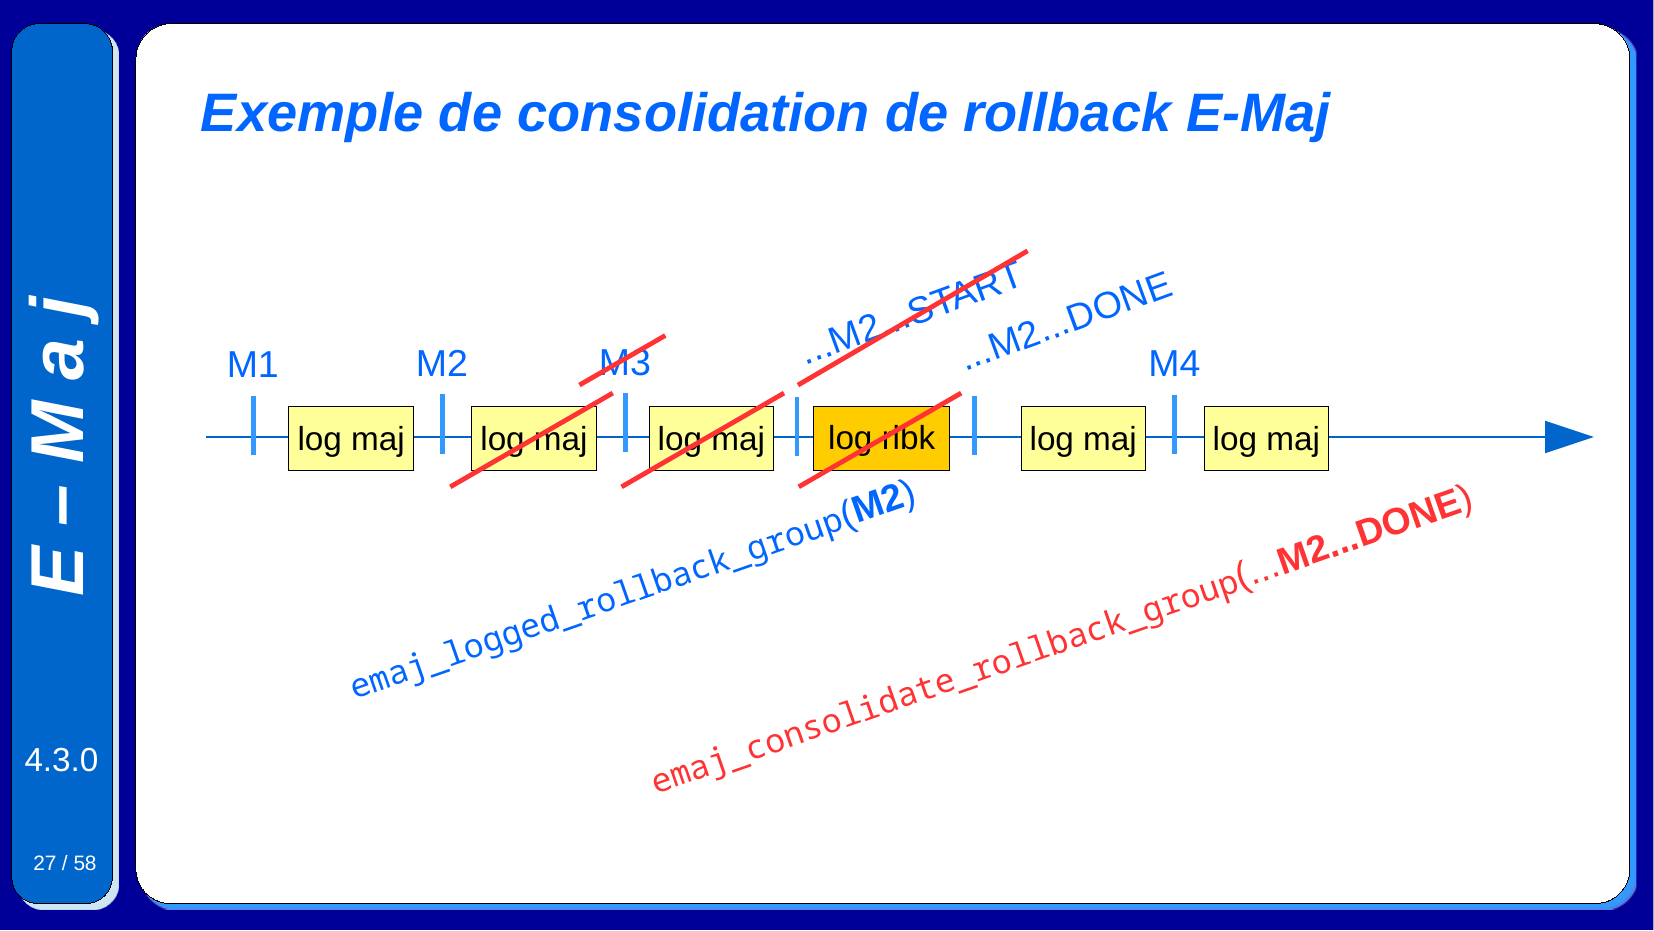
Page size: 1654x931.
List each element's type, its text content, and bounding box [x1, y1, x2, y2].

title Exemple de consolidation de rollback E-Maj [200, 34, 1575, 191]
text_box log maj [1021, 406, 1146, 471]
text_box emaj_logged_rollback_group(M2) [326, 471, 941, 731]
text_box log maj [649, 406, 755, 467]
text_box log maj [1204, 406, 1329, 471]
text_box M1 [212, 336, 294, 394]
text_box M3 [584, 339, 666, 392]
text_box log maj [288, 406, 414, 471]
text_box log rlbk [813, 406, 932, 471]
text_box log rlbk [833, 406, 950, 471]
text_box log maj [656, 406, 774, 471]
text_box M4 [1133, 335, 1216, 393]
text_box M2 [401, 335, 483, 393]
text_box M3 [584, 334, 661, 379]
text_box emaj_consolidate_rollback_group(...M2...DONE) [627, 462, 1499, 825]
text_box ...M2...START [777, 241, 1046, 383]
text_box log maj [485, 406, 597, 471]
text_box log maj [471, 406, 583, 471]
text_box ...M2...DONE [937, 250, 1195, 391]
